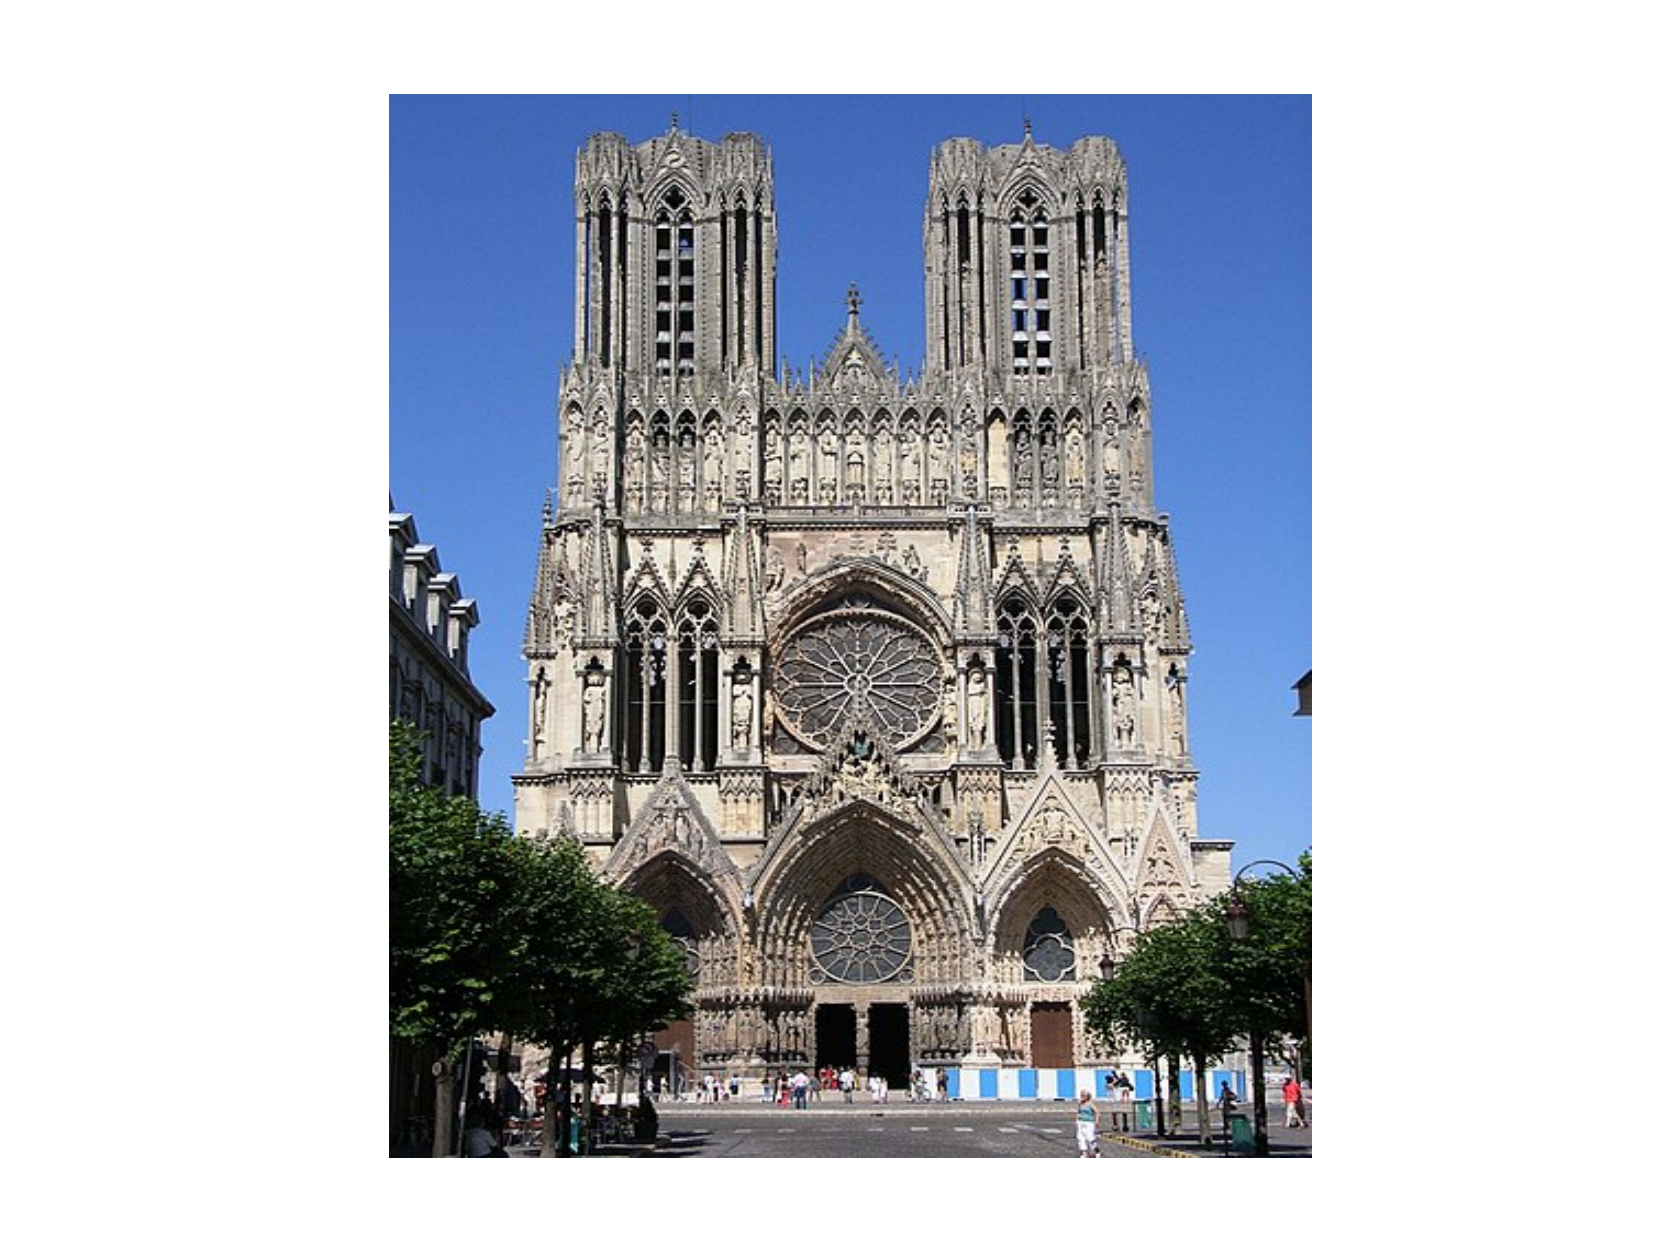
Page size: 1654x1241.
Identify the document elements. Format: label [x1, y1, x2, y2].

picture [389, 94, 1312, 1158]
